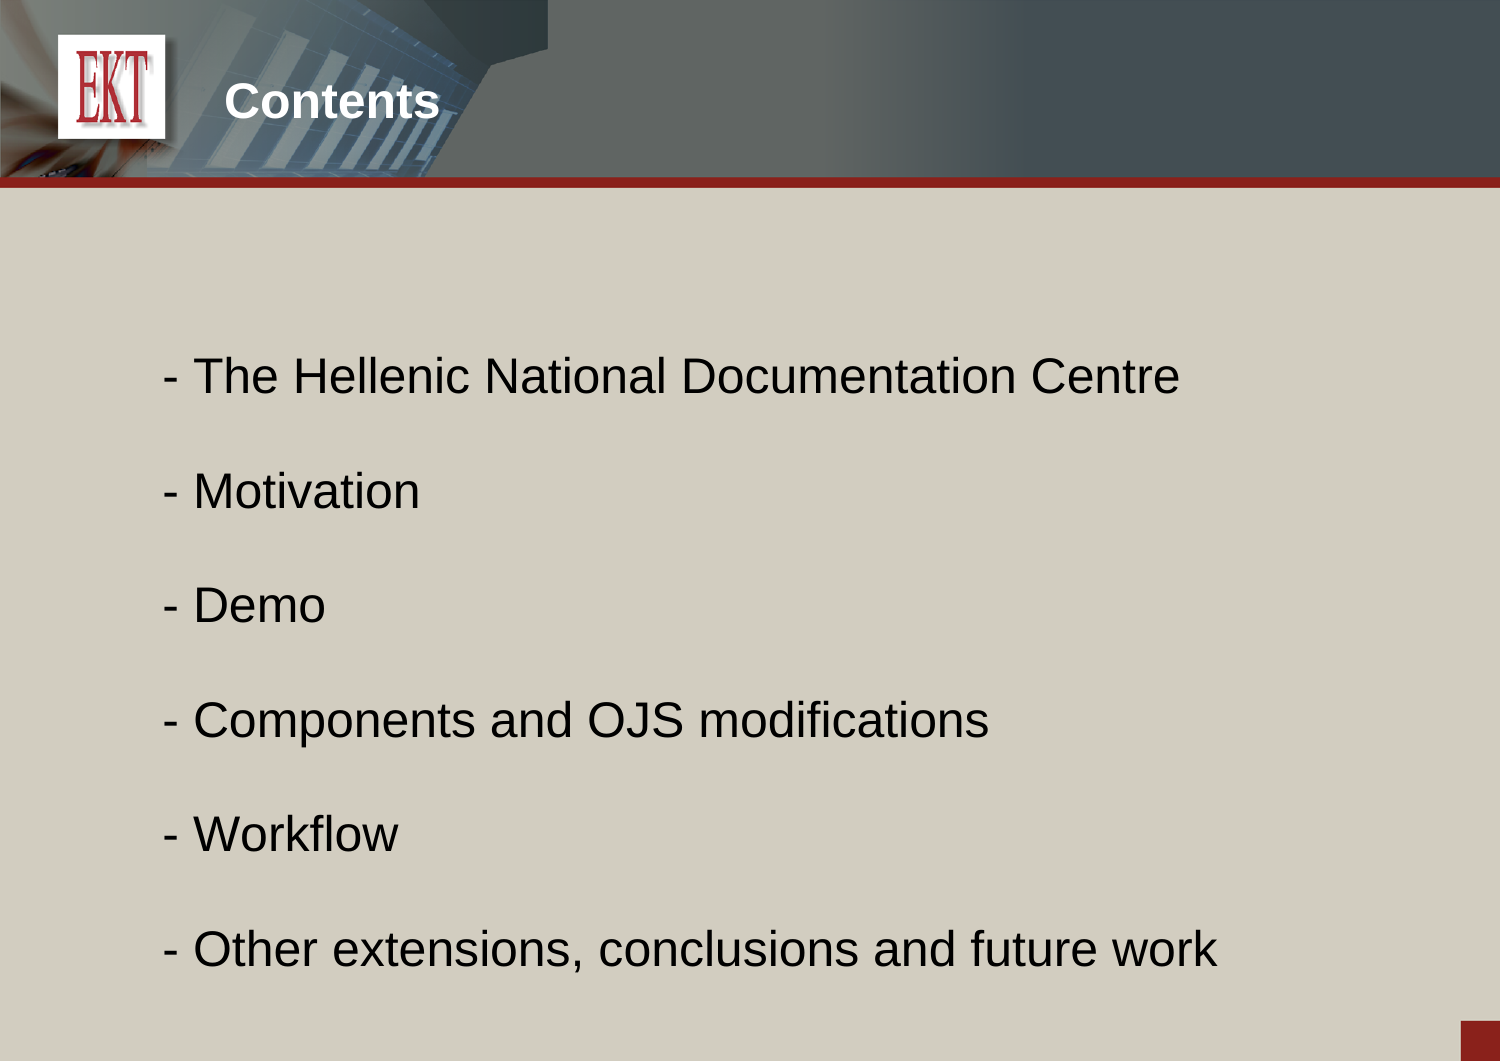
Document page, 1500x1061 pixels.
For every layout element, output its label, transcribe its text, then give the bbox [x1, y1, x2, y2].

picture [0, 0, 1500, 1061]
list - The Hellenic National Documentation Centre - Motivation - Demo - Components and OJS modifications - Workflow - Other extensions, conclusions and future work [147, 187, 1376, 1061]
title Contents [209, 61, 1329, 137]
